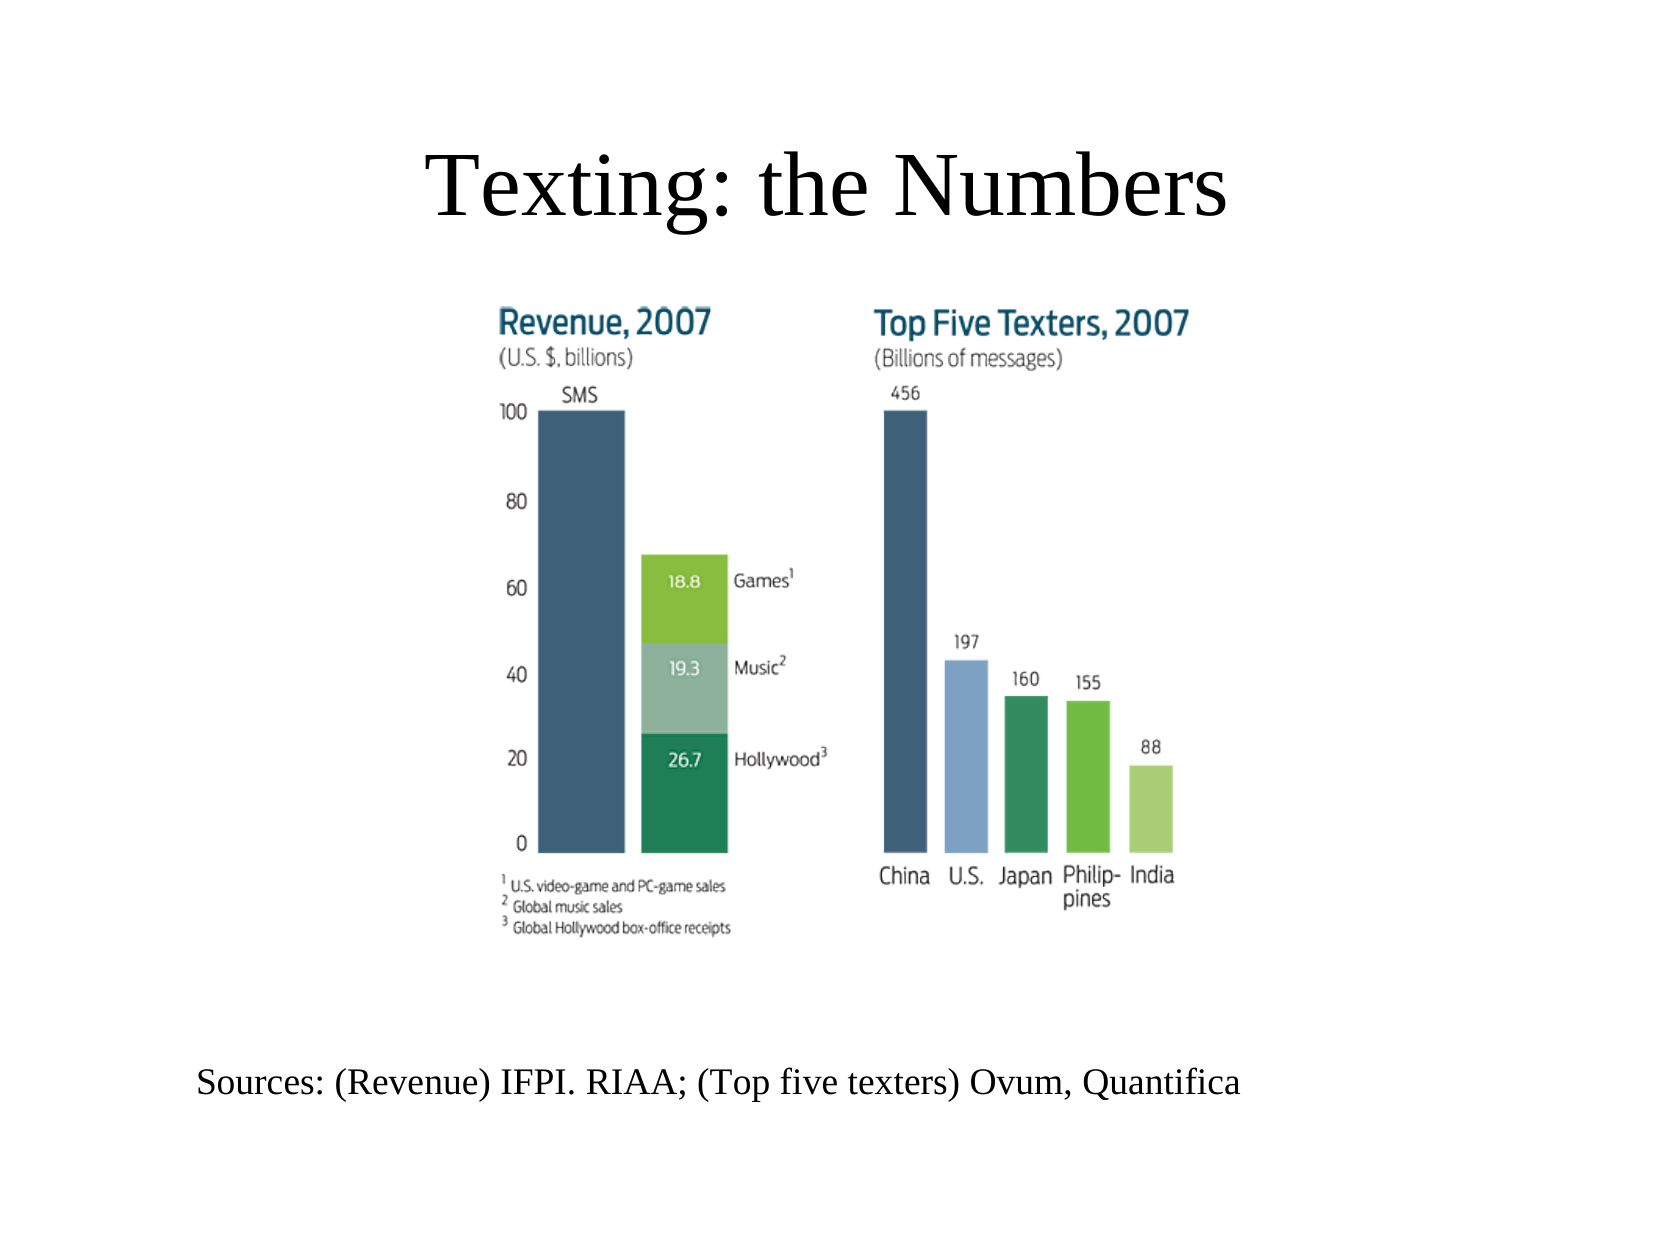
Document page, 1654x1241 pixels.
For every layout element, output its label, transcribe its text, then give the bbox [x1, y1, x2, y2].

title Texting: the Numbers [121, 102, 1534, 267]
picture [465, 295, 1200, 973]
text_box Sources: (Revenue) IFPI. RIAA; (Top five texters) Ovum, Quantifica [196, 1061, 1385, 1165]
